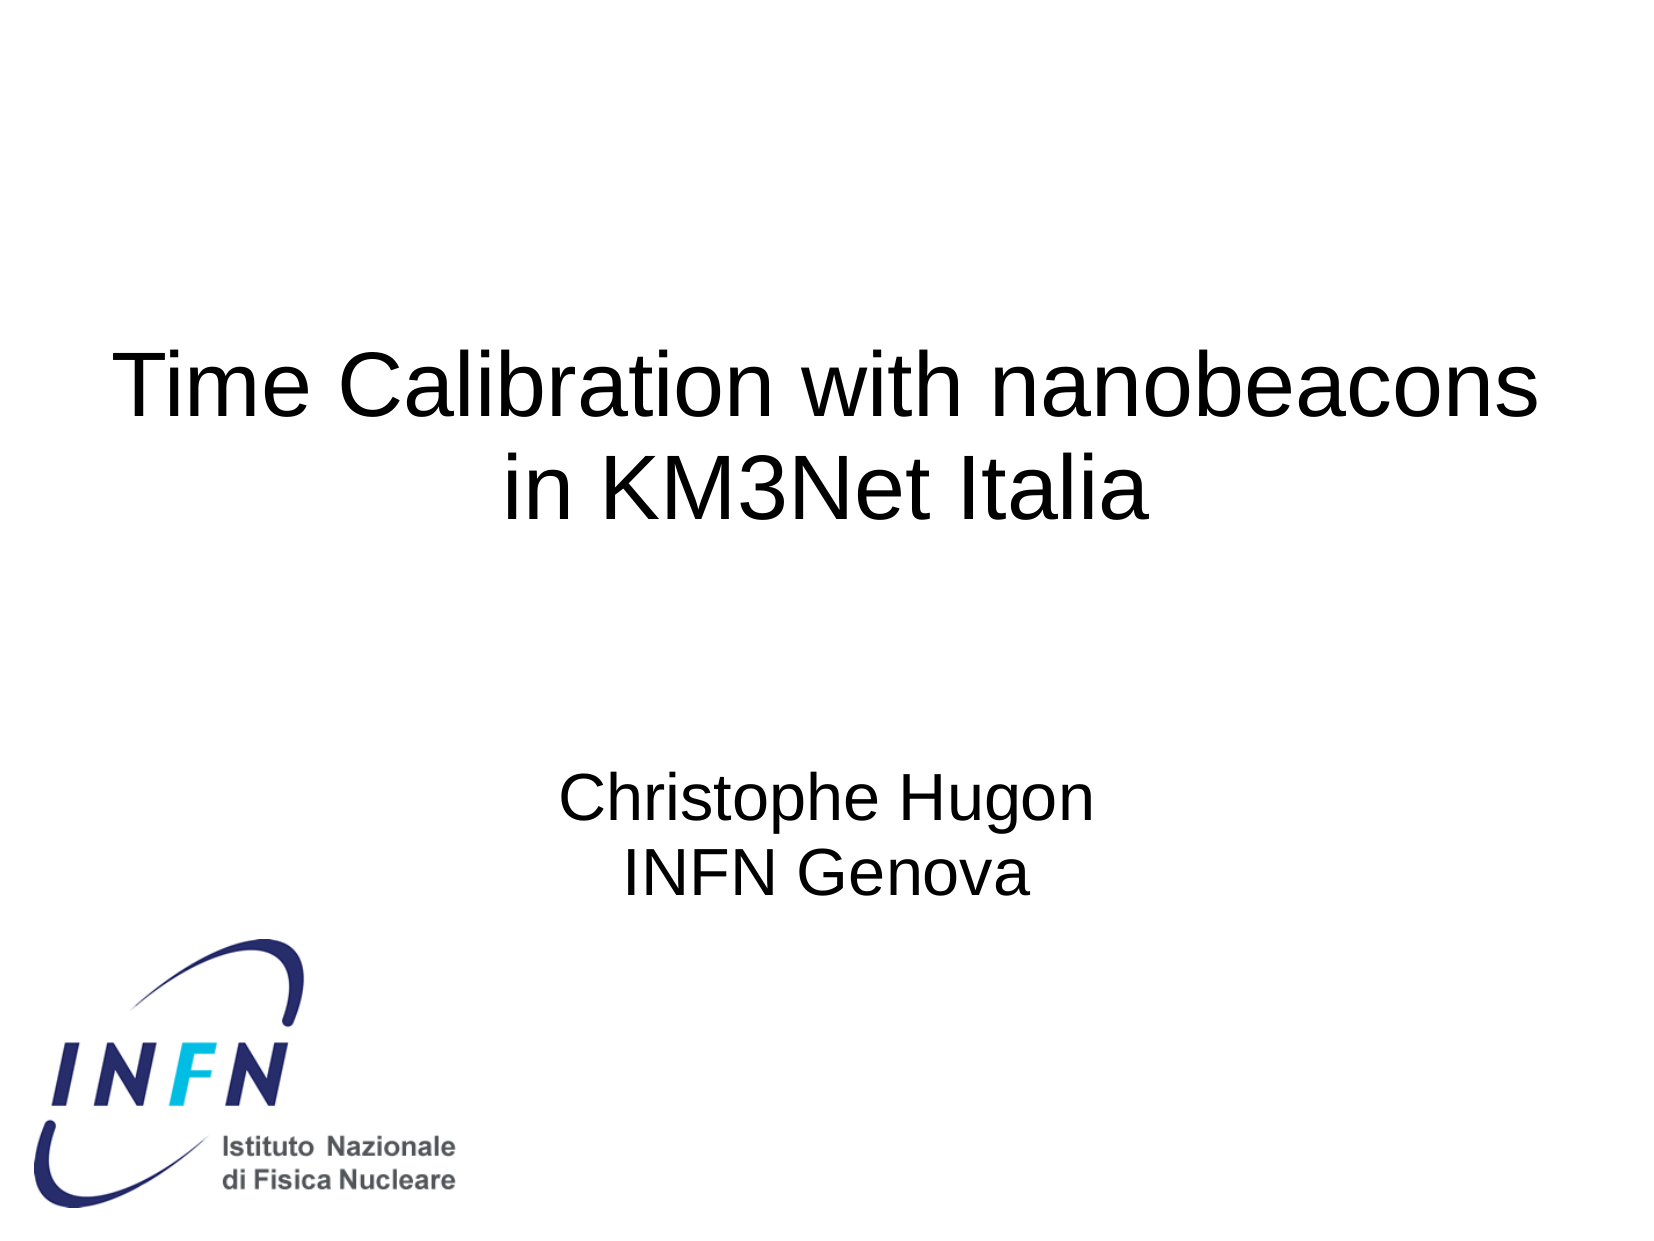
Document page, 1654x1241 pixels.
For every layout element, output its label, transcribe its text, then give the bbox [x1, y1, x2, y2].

title Time Calibration with nanobeacons in KM3Net Italia [82, 332, 1571, 540]
picture [34, 939, 456, 1208]
subtitle Christophe Hugon INFN Genova [82, 660, 1571, 1010]
